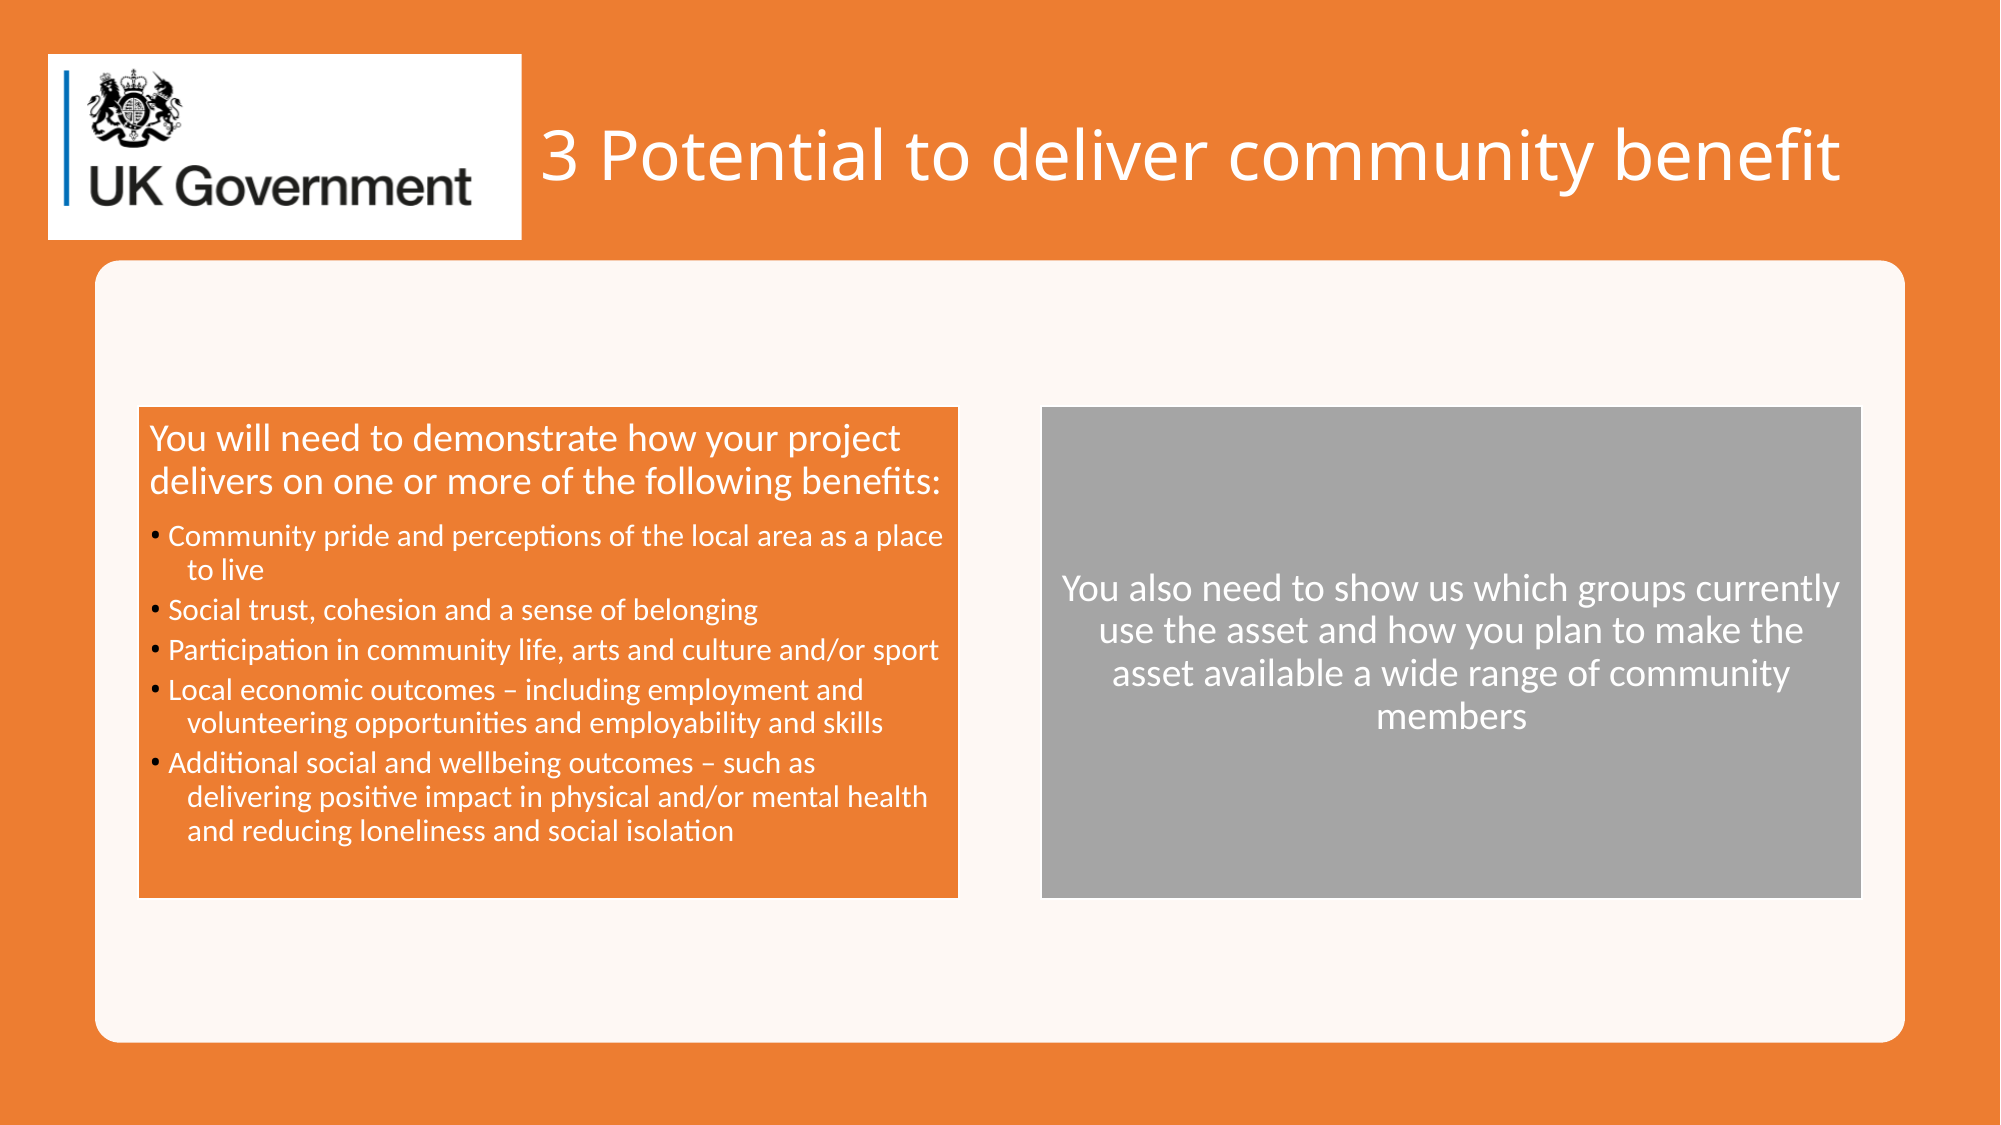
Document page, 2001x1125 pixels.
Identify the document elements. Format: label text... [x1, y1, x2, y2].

text_box You also need to show us which groups currently use the asset and how you plan to make the asset available a wide range of community members [1041, 405, 1863, 899]
picture [48, 54, 522, 240]
title 3 Potential to deliver community benefit [521, 75, 1863, 241]
text_box [0, 0, 2000, 1125]
text_box You will need to demonstrate how your project delivers on one or more of the following benefits: Community pride and perceptions of the local area as a place to live Social trust, cohesion and a sense of belonging Participation in community life, arts and culture and/or sport Local economic outcomes – including employment and volunteering opportunities and employability and skills Additional social and wellbeing outcomes – such as delivering positive impact in physical and/or mental health and reducing loneliness and social isolation [137, 405, 959, 899]
